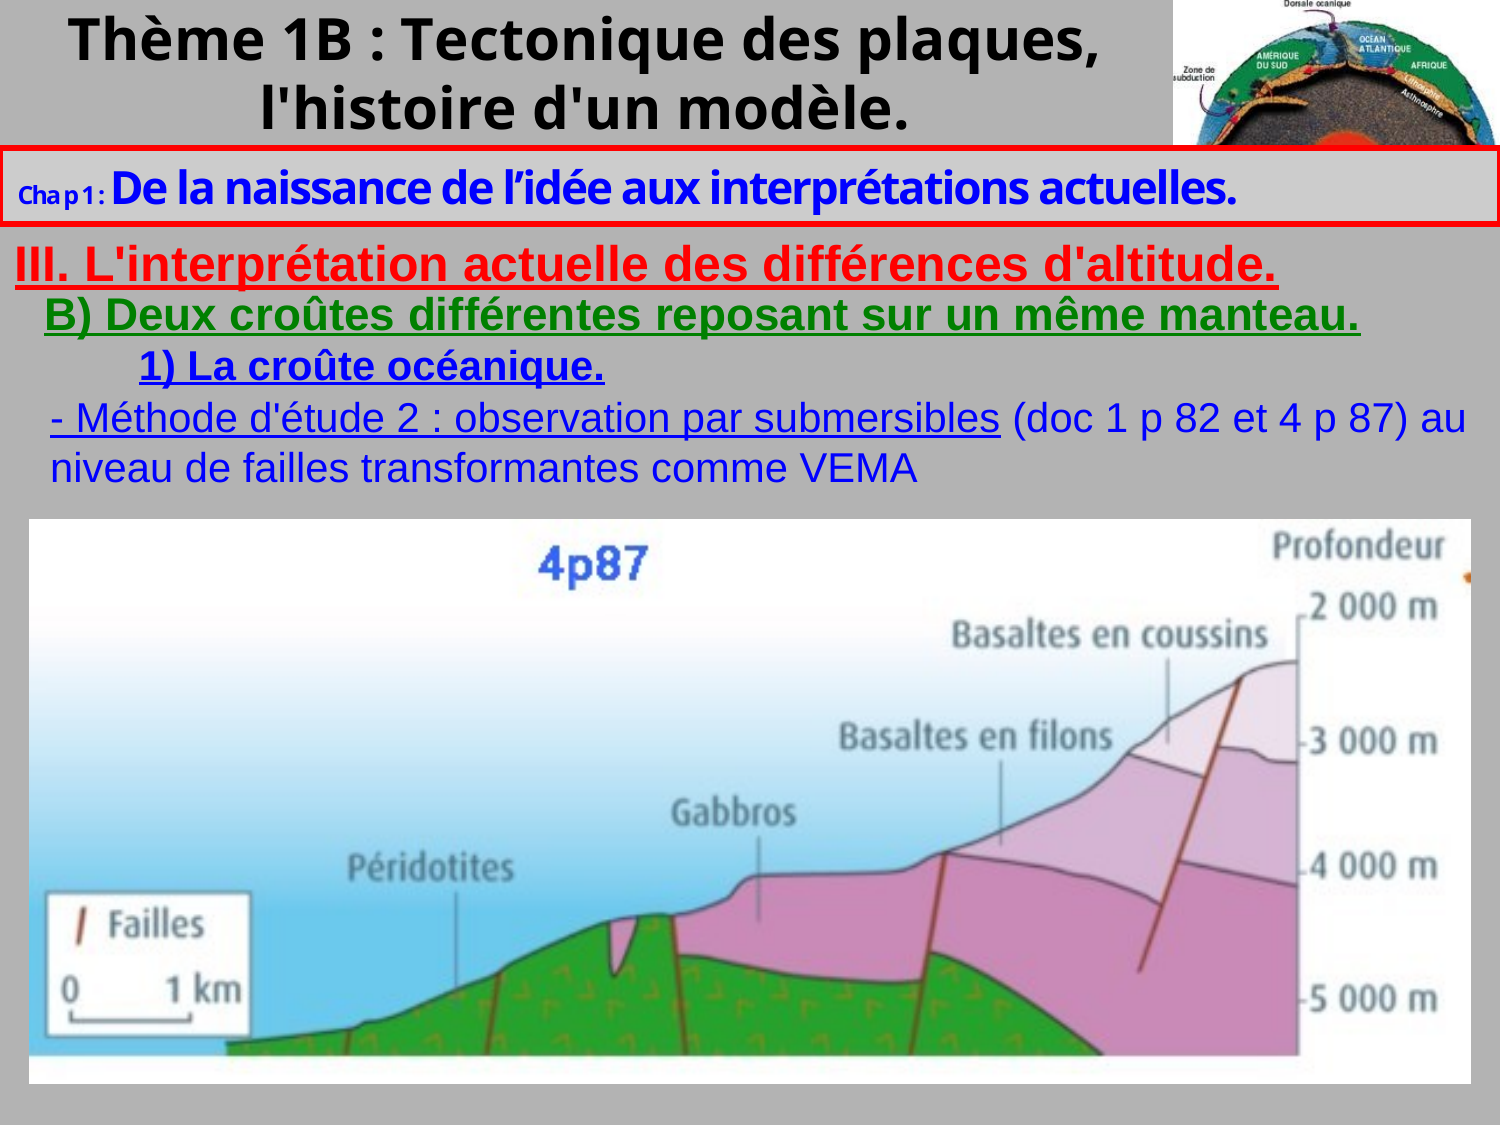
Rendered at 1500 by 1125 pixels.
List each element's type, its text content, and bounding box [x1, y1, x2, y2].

picture [1173, 0, 1500, 147]
text_box III. L'interprétation actuelle des différences d'altitude. [0, 224, 1418, 300]
text_box 1) La croûte océanique. [124, 348, 1500, 383]
text_box Cha p 1 : De la naissance de l’idée aux interprétations actuelles. [0, 147, 1500, 224]
text_box B) Deux croûtes différentes reposant sur un même manteau. [29, 277, 1500, 348]
picture [29, 519, 1471, 1084]
text_box - Méthode d'étude 2 : observation par submersibles (doc 1 p 82 et 4 p 87) au niveau de failles transformantes comme VEMA [35, 383, 1500, 499]
text_box Thème 1B : Tectonique des plaques, l'histoire d'un modèle. [0, 0, 1173, 147]
